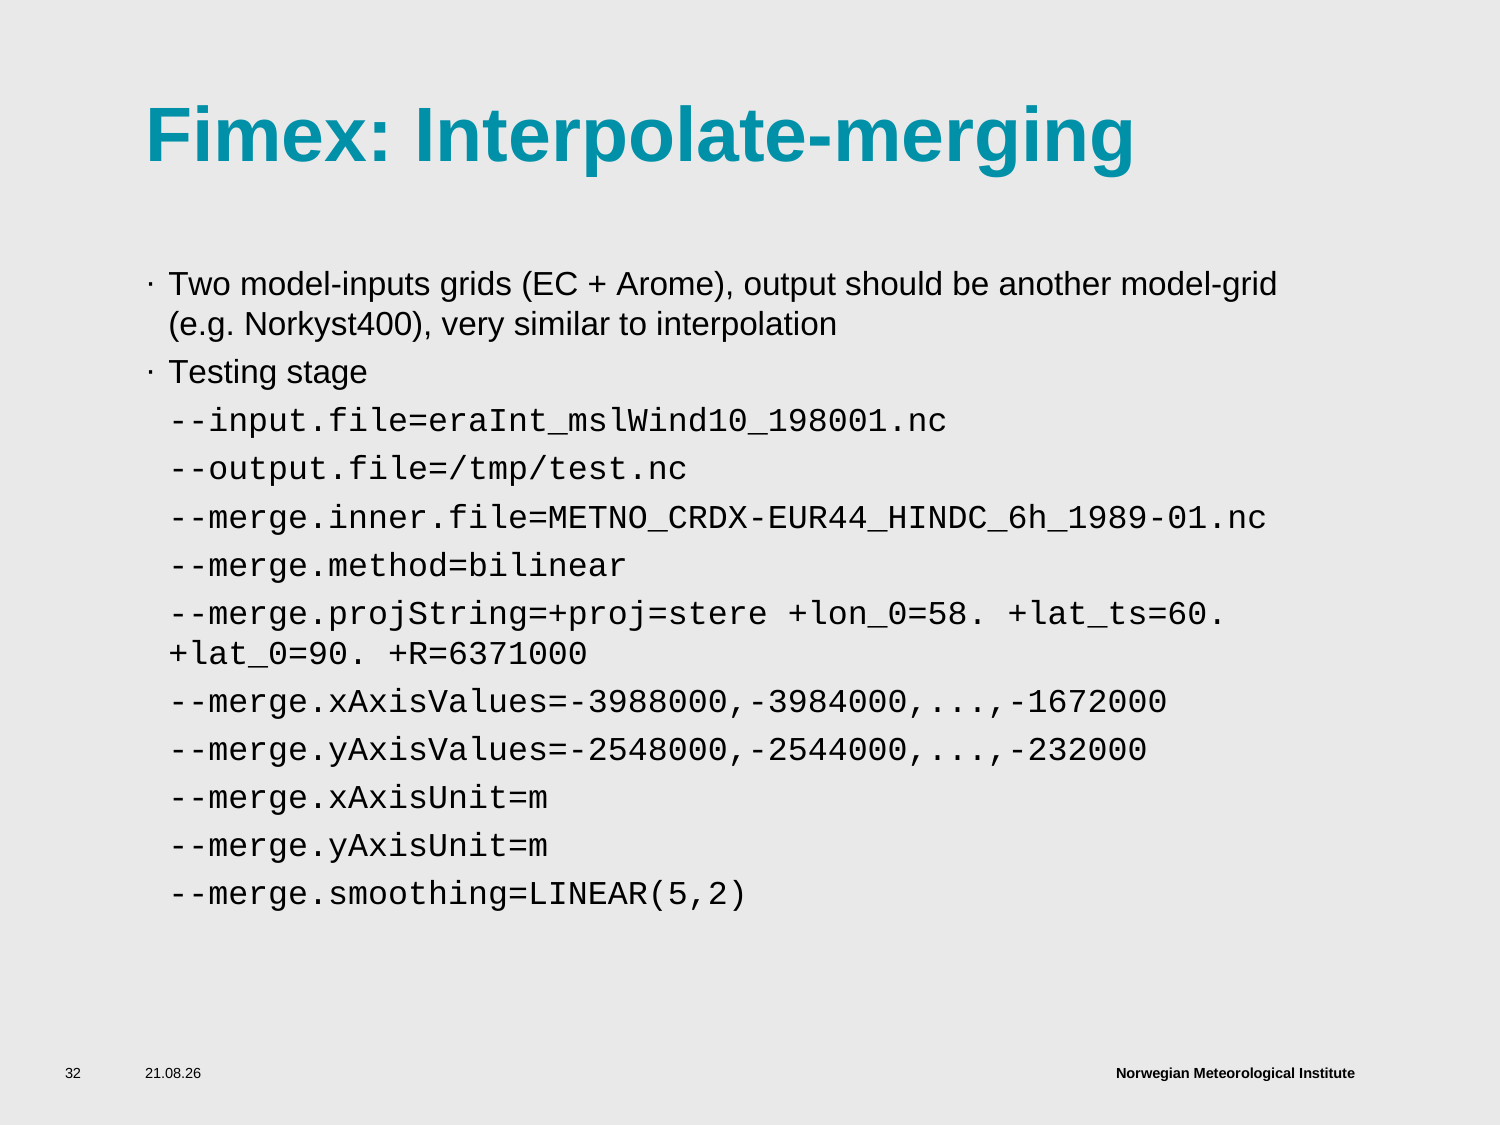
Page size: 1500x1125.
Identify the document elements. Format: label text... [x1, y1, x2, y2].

list Two model-inputs grids (EC + Arome), output should be another model-grid (e.g. Norkyst400), very similar to interpolation Testing stage --input.file=eraInt_mslWind10_198001.nc --output.file=/tmp/test.nc --merge.inner.file=METNO_CRDX-EUR44_HINDC_6h_1989-01.nc --merge.method=bilinear --merge.projString=+proj=stere +lon_0=58. +lat_ts=60. +lat_0=90. +R=6371000 --merge.xAxisValues=-3988000,-3984000,...,-1672000 --merge.yAxisValues=-2548000,-2544000,...,-232000 --merge.xAxisUnit=m --merge.yAxisUnit=m --merge.smoothing=LINEAR(5,2) [145, 262, 1355, 915]
title Fimex: Interpolate-merging [145, 83, 1355, 178]
